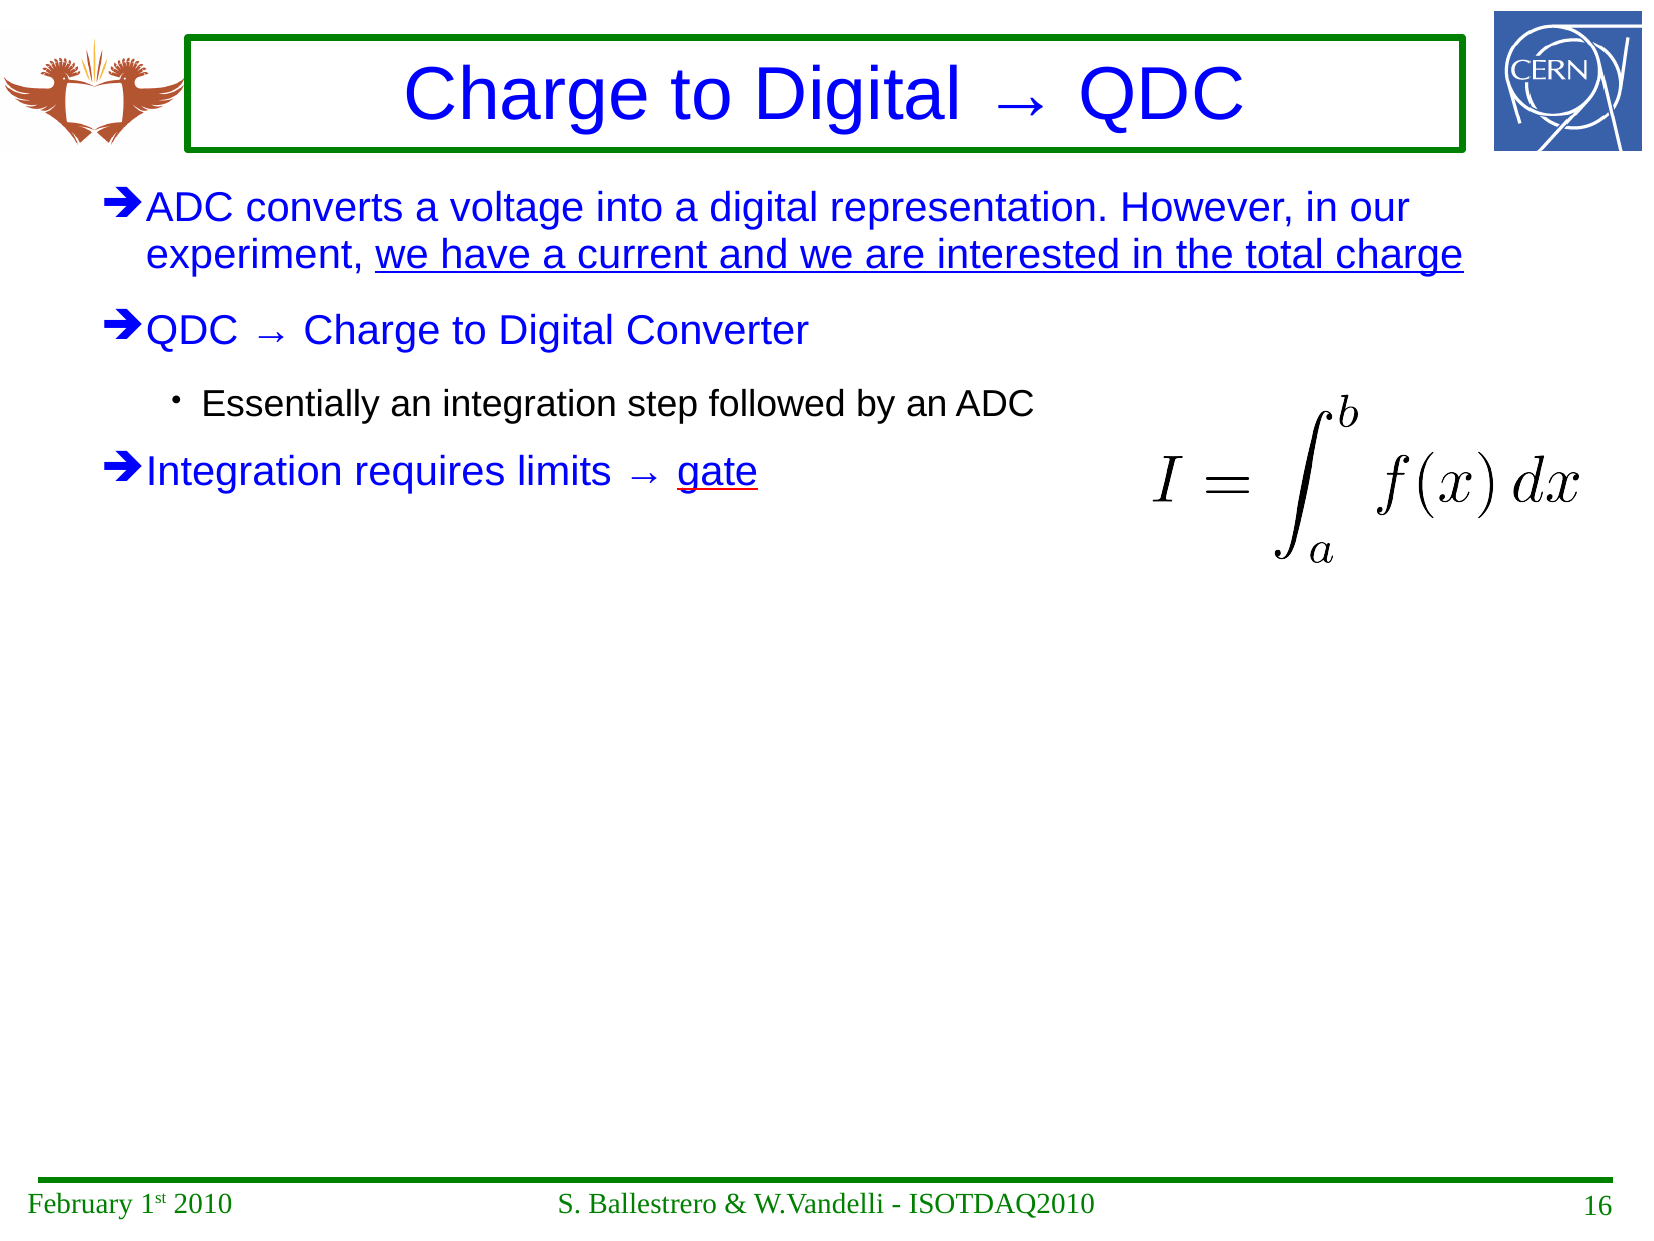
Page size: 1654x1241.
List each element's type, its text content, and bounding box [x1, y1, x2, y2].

picture [0, 29, 188, 151]
title Charge to Digital → QDC [187, 37, 1463, 151]
picture [1494, 11, 1642, 151]
picture [1150, 394, 1589, 563]
list ADC converts a voltage into a digital representation. However, in our experiment, we have a current and we are interested in the total charge QDC → Charge to Digital Converter Essentially an integration step followed by an ADC Integration requires limits → gate [82, 183, 1571, 532]
